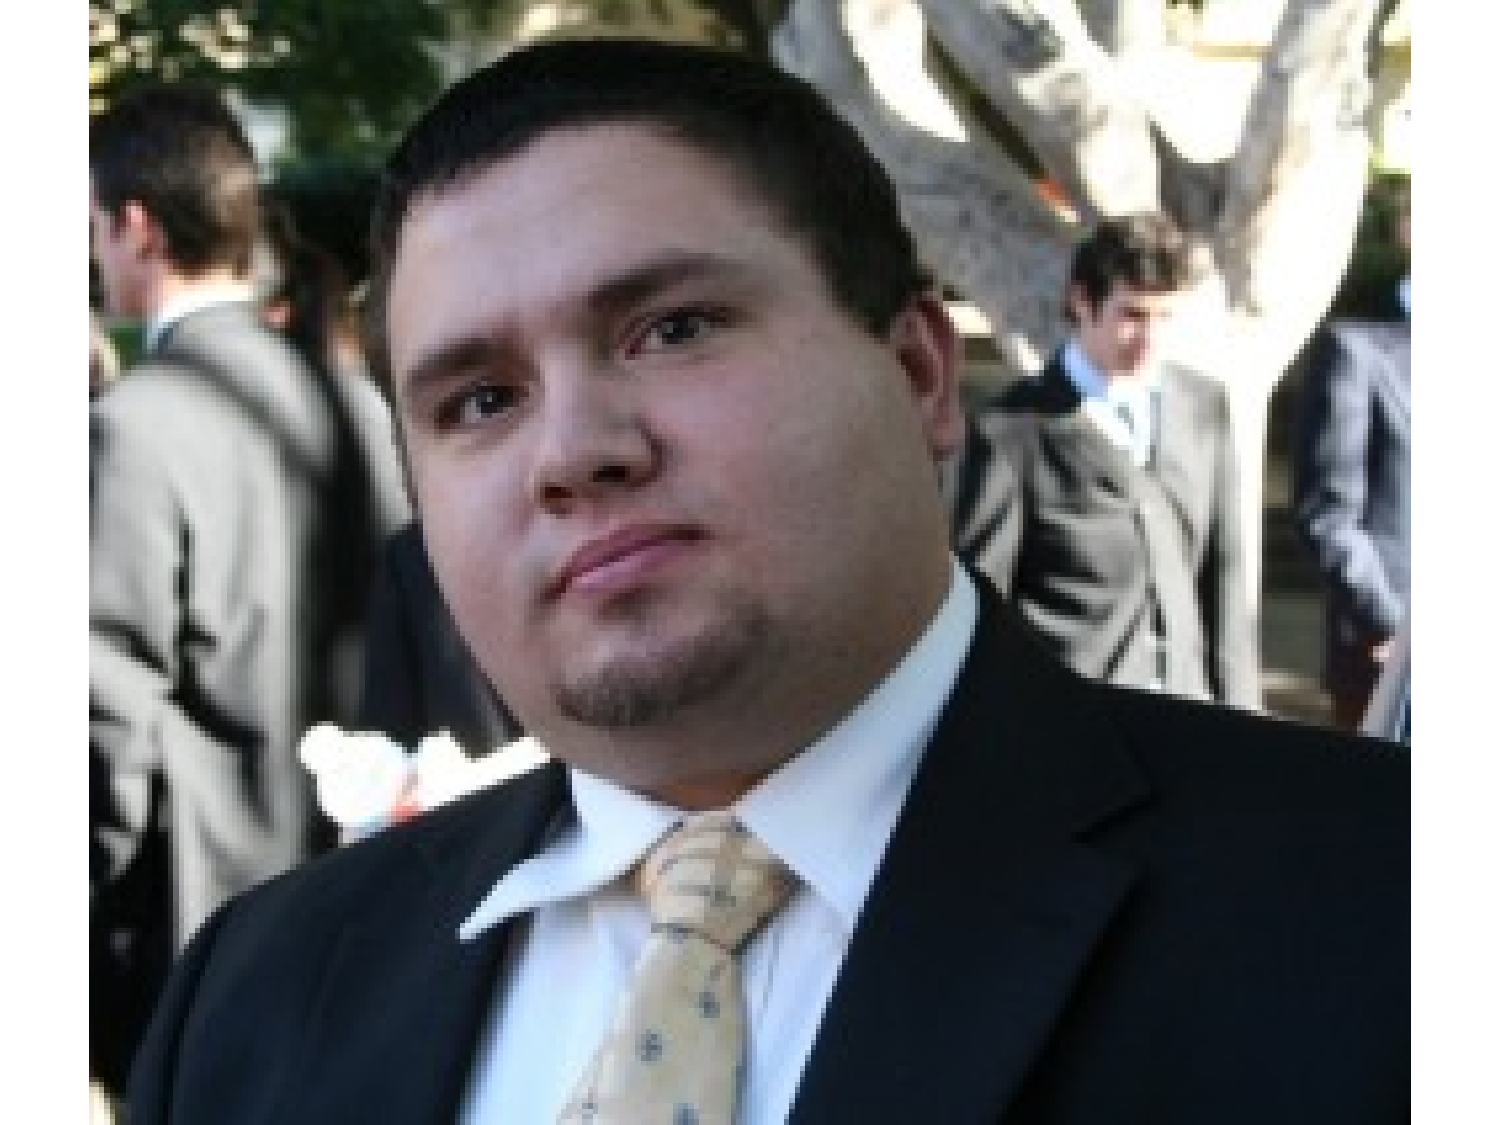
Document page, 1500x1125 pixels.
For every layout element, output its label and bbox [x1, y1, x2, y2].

picture [89, 0, 1411, 1125]
